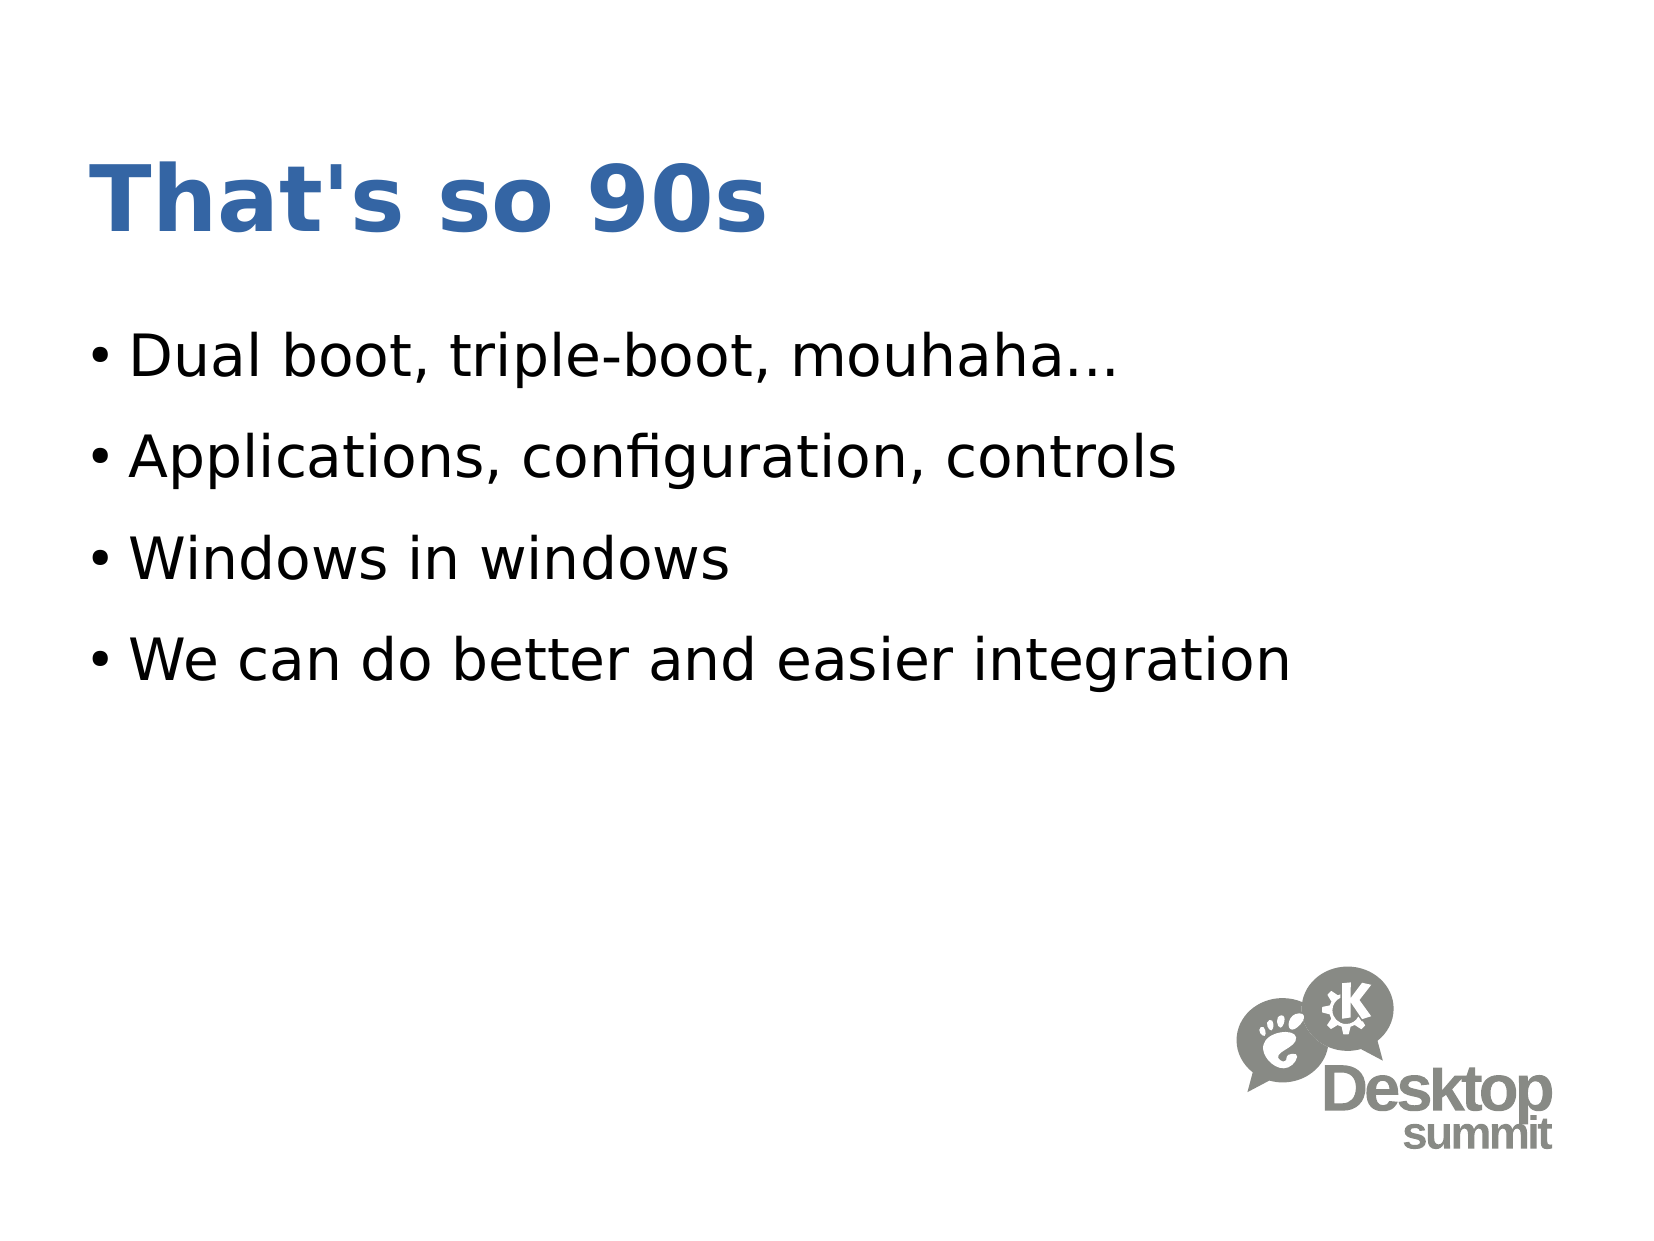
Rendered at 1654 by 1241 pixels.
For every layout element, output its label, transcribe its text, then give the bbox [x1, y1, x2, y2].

picture [1195, 887, 1613, 1201]
text_box That's so 90s [75, 139, 1576, 280]
text_box Dual boot, triple-boot, mouhaha... Applications, configuration, controls Windows in windows We can do better and easier integration [75, 280, 1576, 1051]
